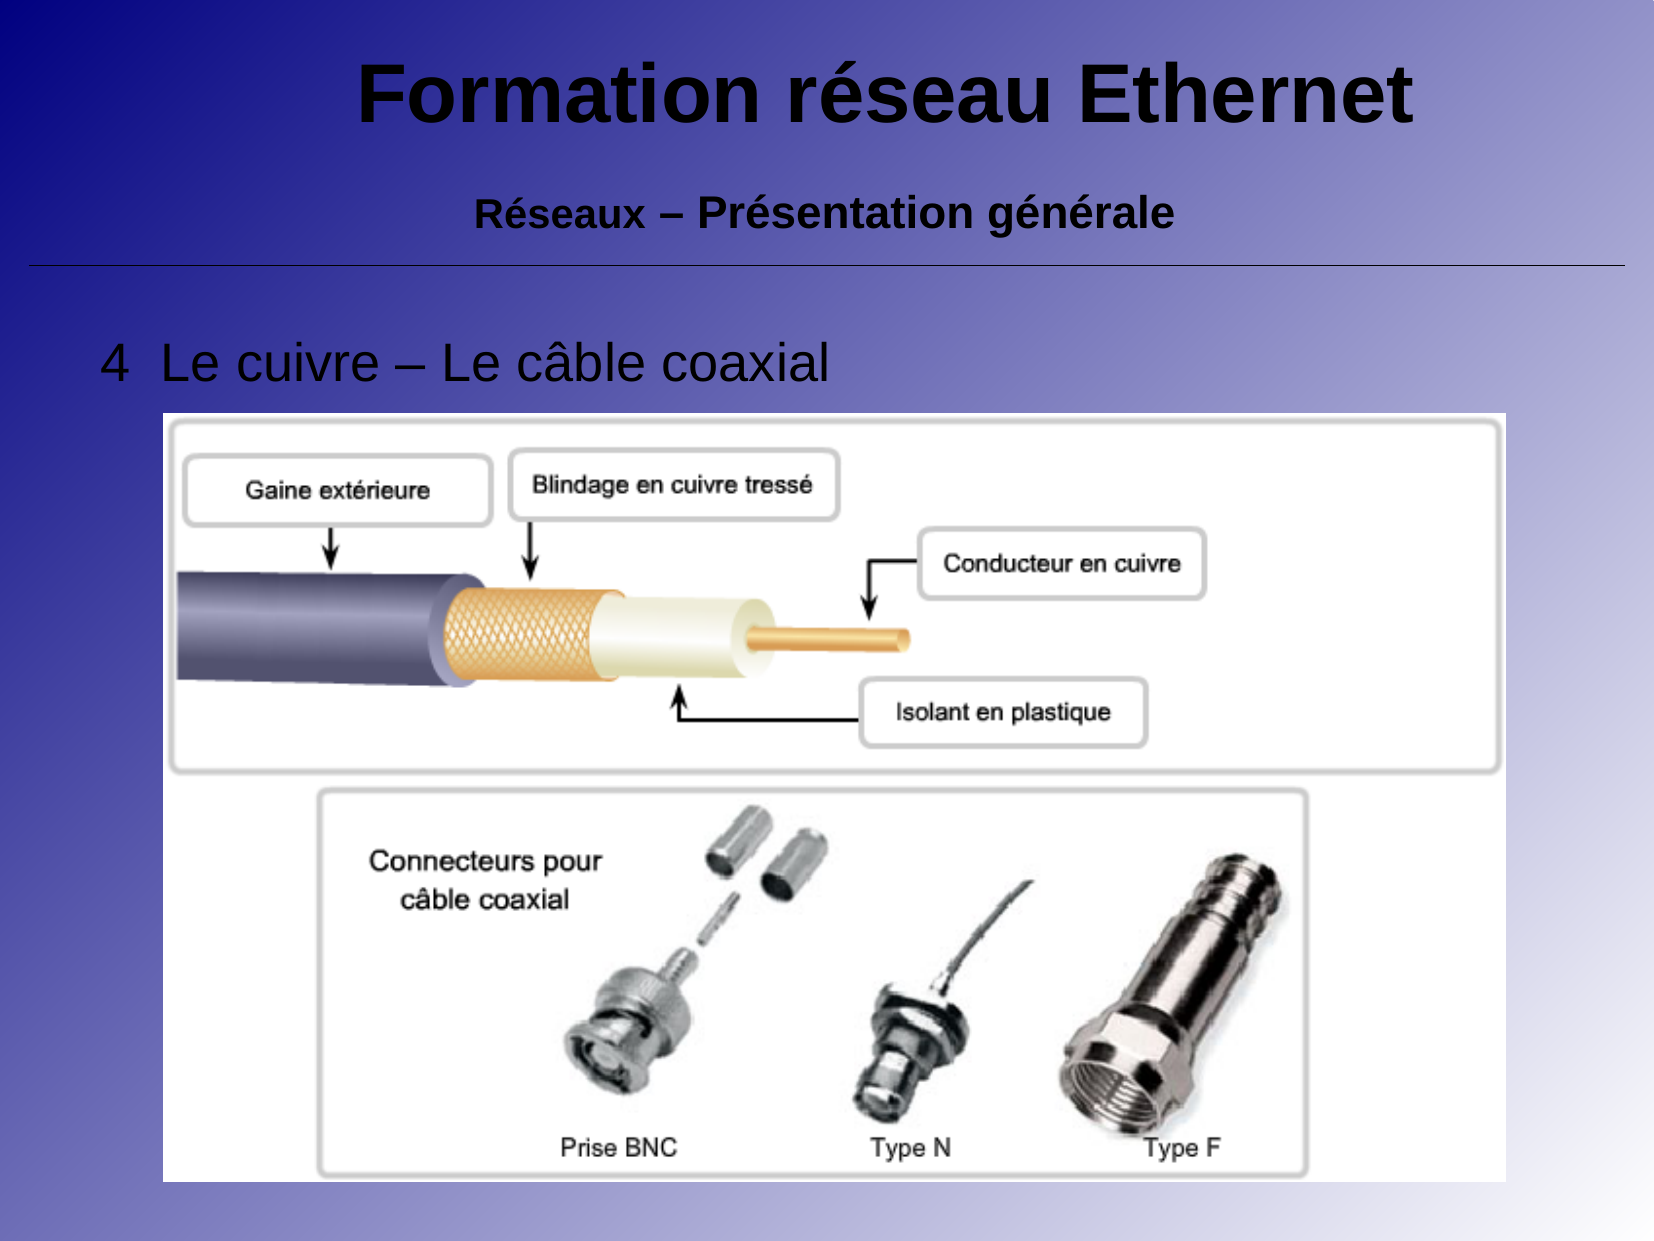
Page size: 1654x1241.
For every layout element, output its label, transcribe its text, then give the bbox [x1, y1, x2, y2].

text_box Réseaux – Présentation générale [29, 177, 1621, 265]
text_box Formation réseau Ethernet [324, 39, 1447, 148]
text_box 4 Le cuivre – Le câble coaxial [85, 324, 862, 401]
text_box Réseaux – Présentation générale [29, 266, 1621, 354]
picture [163, 413, 1506, 1182]
